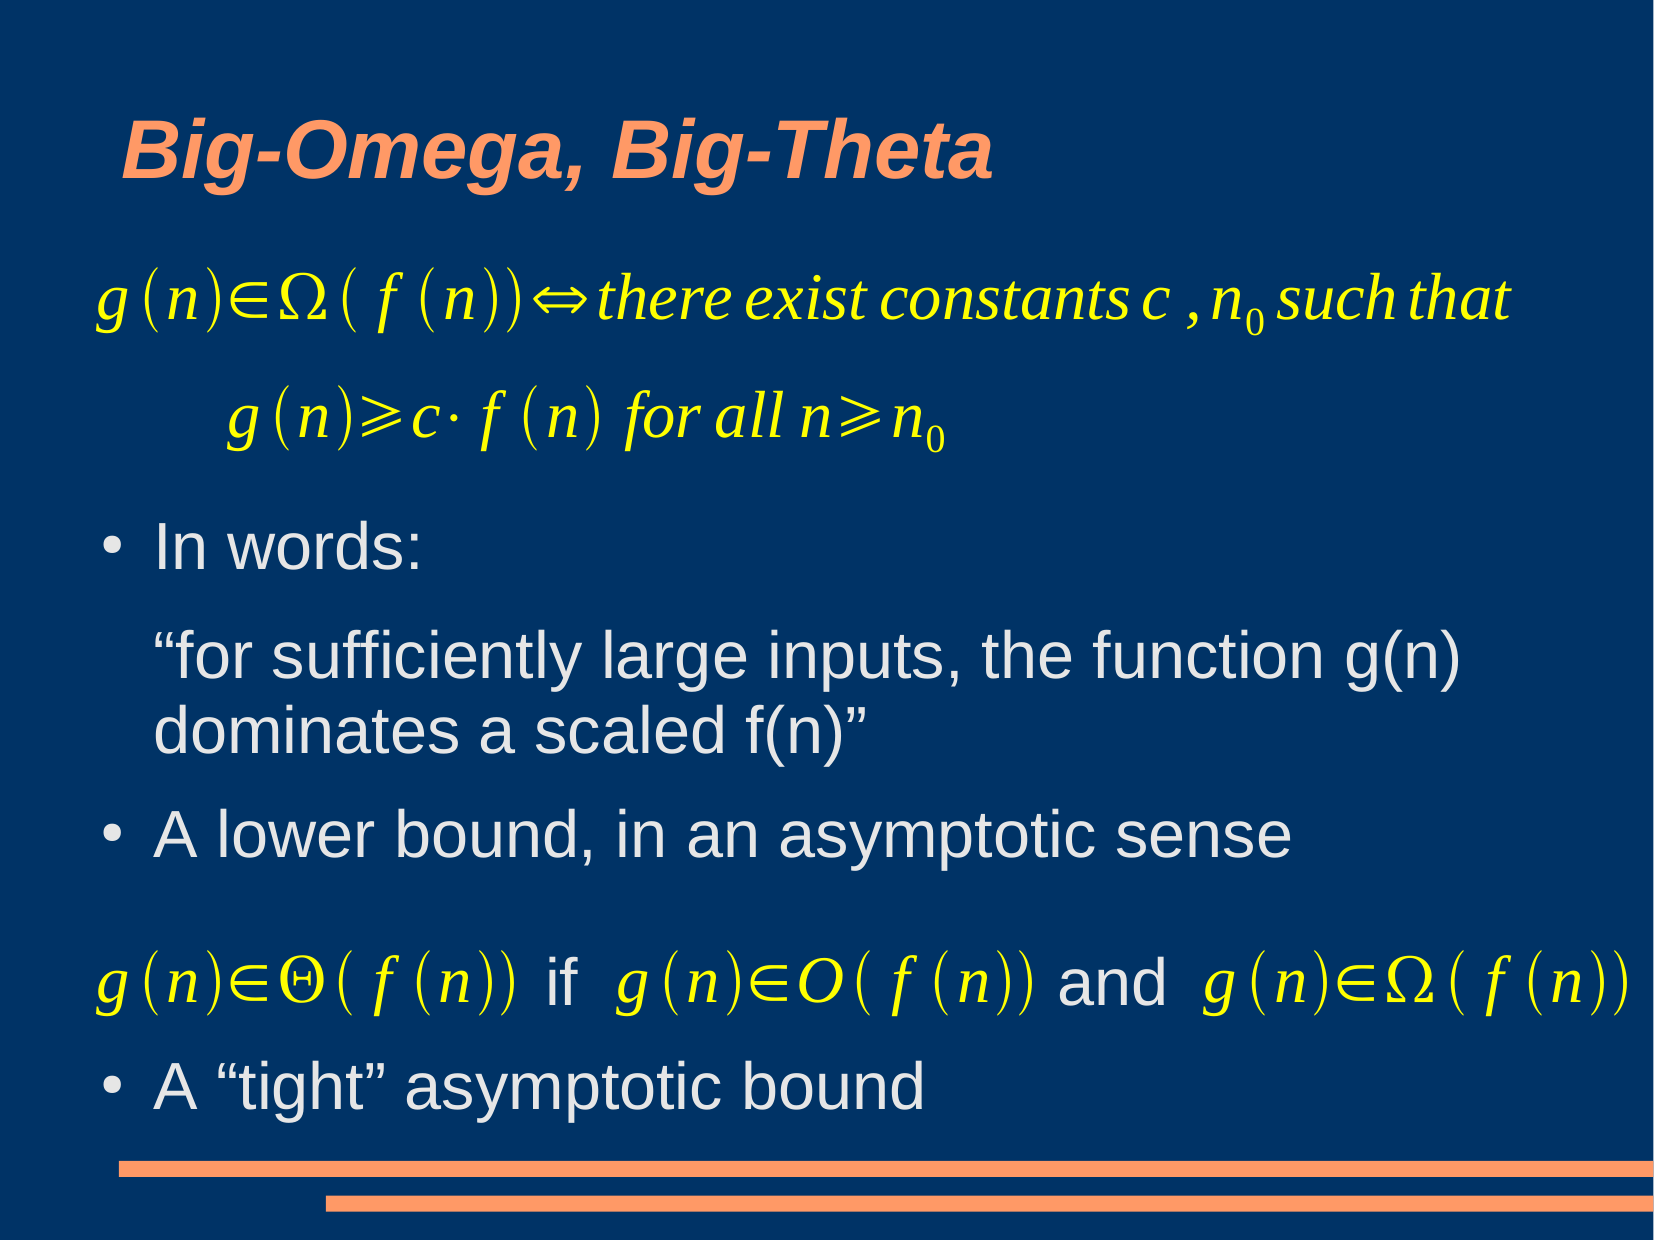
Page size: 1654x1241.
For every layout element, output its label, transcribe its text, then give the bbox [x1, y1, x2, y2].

chart [216, 377, 953, 463]
list In words: “for sufficiently large inputs, the function g(n) dominates a scaled f(n)” A lower bound, in an asymptotic sense if and A “tight” asymptotic bound [82, 248, 1571, 1129]
title Big-Omega, Big-Theta [121, 46, 1534, 248]
chart [85, 943, 526, 1020]
chart [85, 259, 1518, 345]
chart [605, 943, 1044, 1020]
chart [1192, 943, 1638, 1020]
